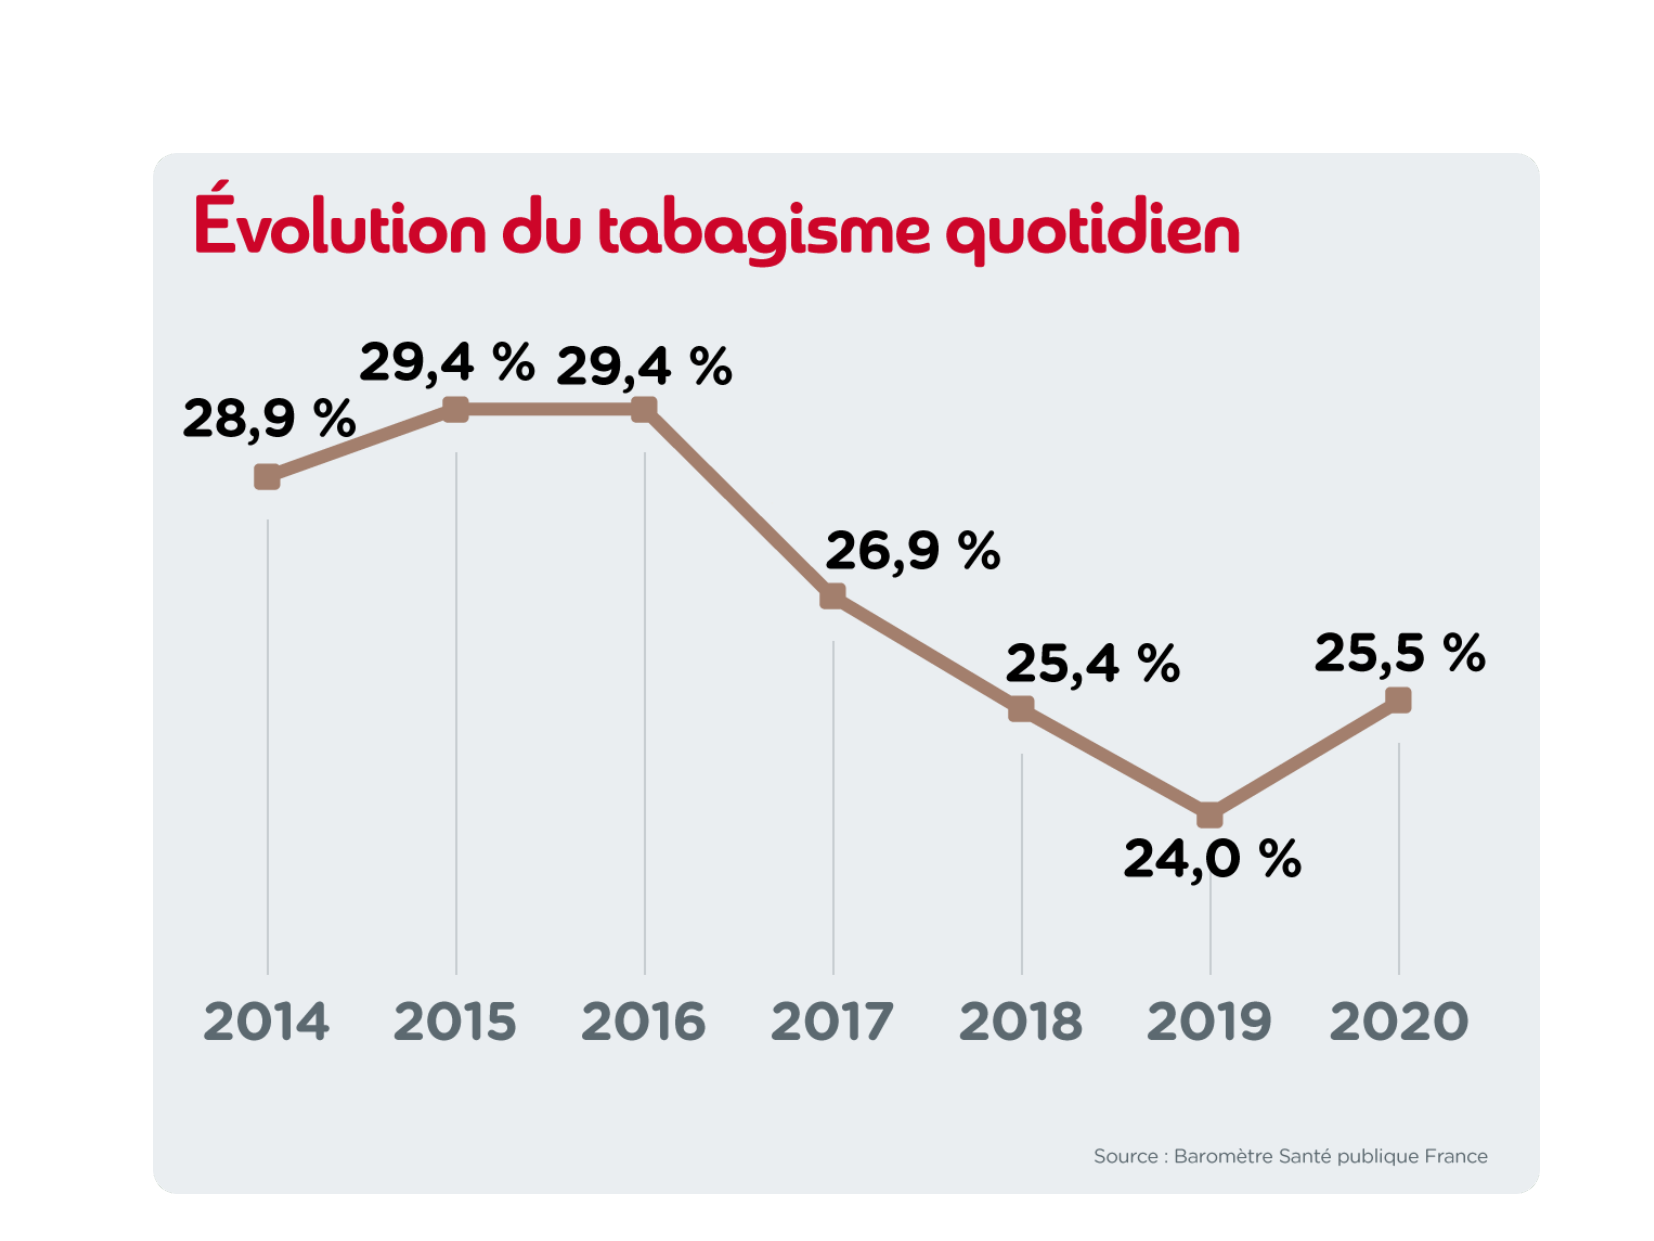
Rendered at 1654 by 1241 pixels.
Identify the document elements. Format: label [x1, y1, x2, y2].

picture [153, 153, 1540, 1194]
